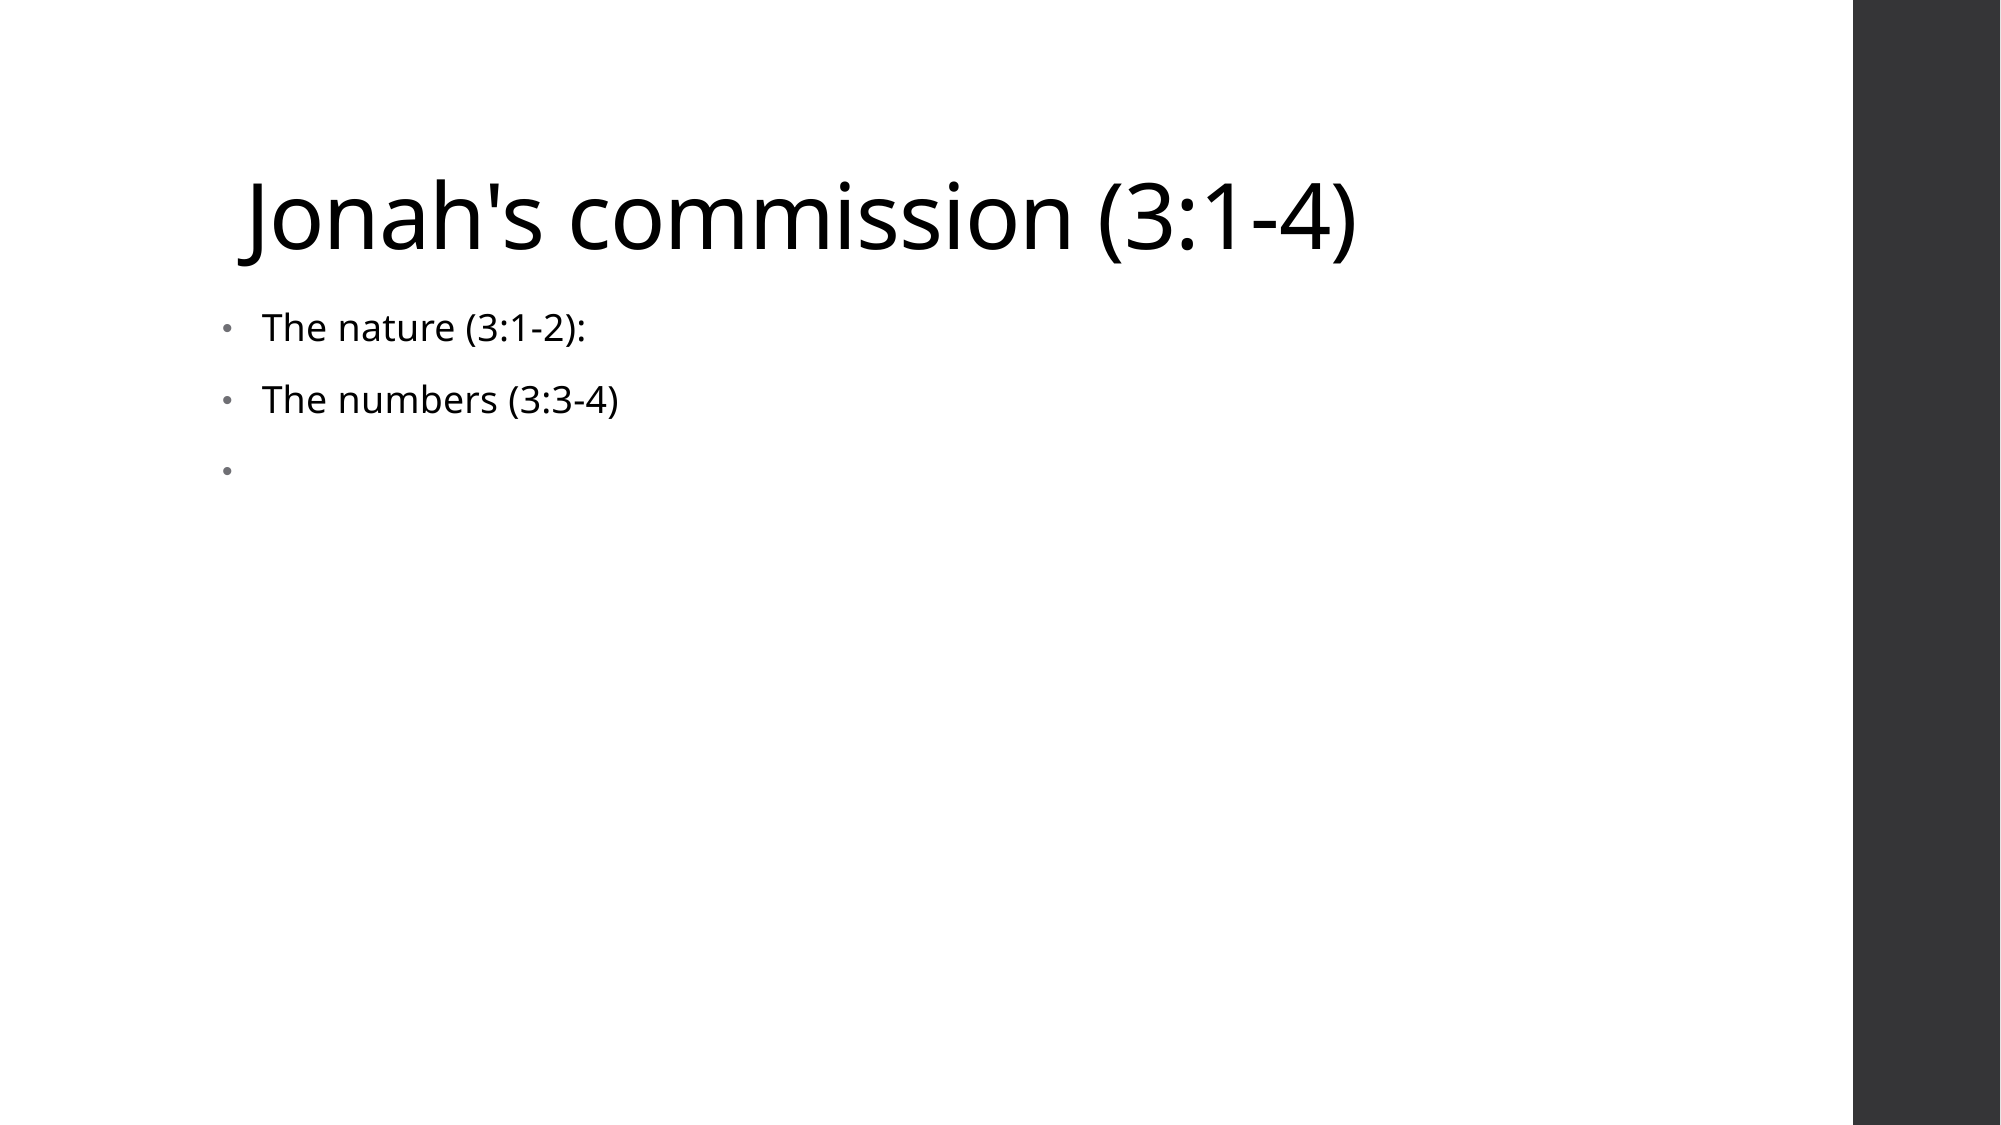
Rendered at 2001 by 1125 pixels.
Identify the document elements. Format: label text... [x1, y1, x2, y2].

list The nature (3:1-2): The numbers (3:3-4) [206, 299, 1617, 1014]
title Jonah's commission (3:1-4) [206, 60, 1797, 278]
